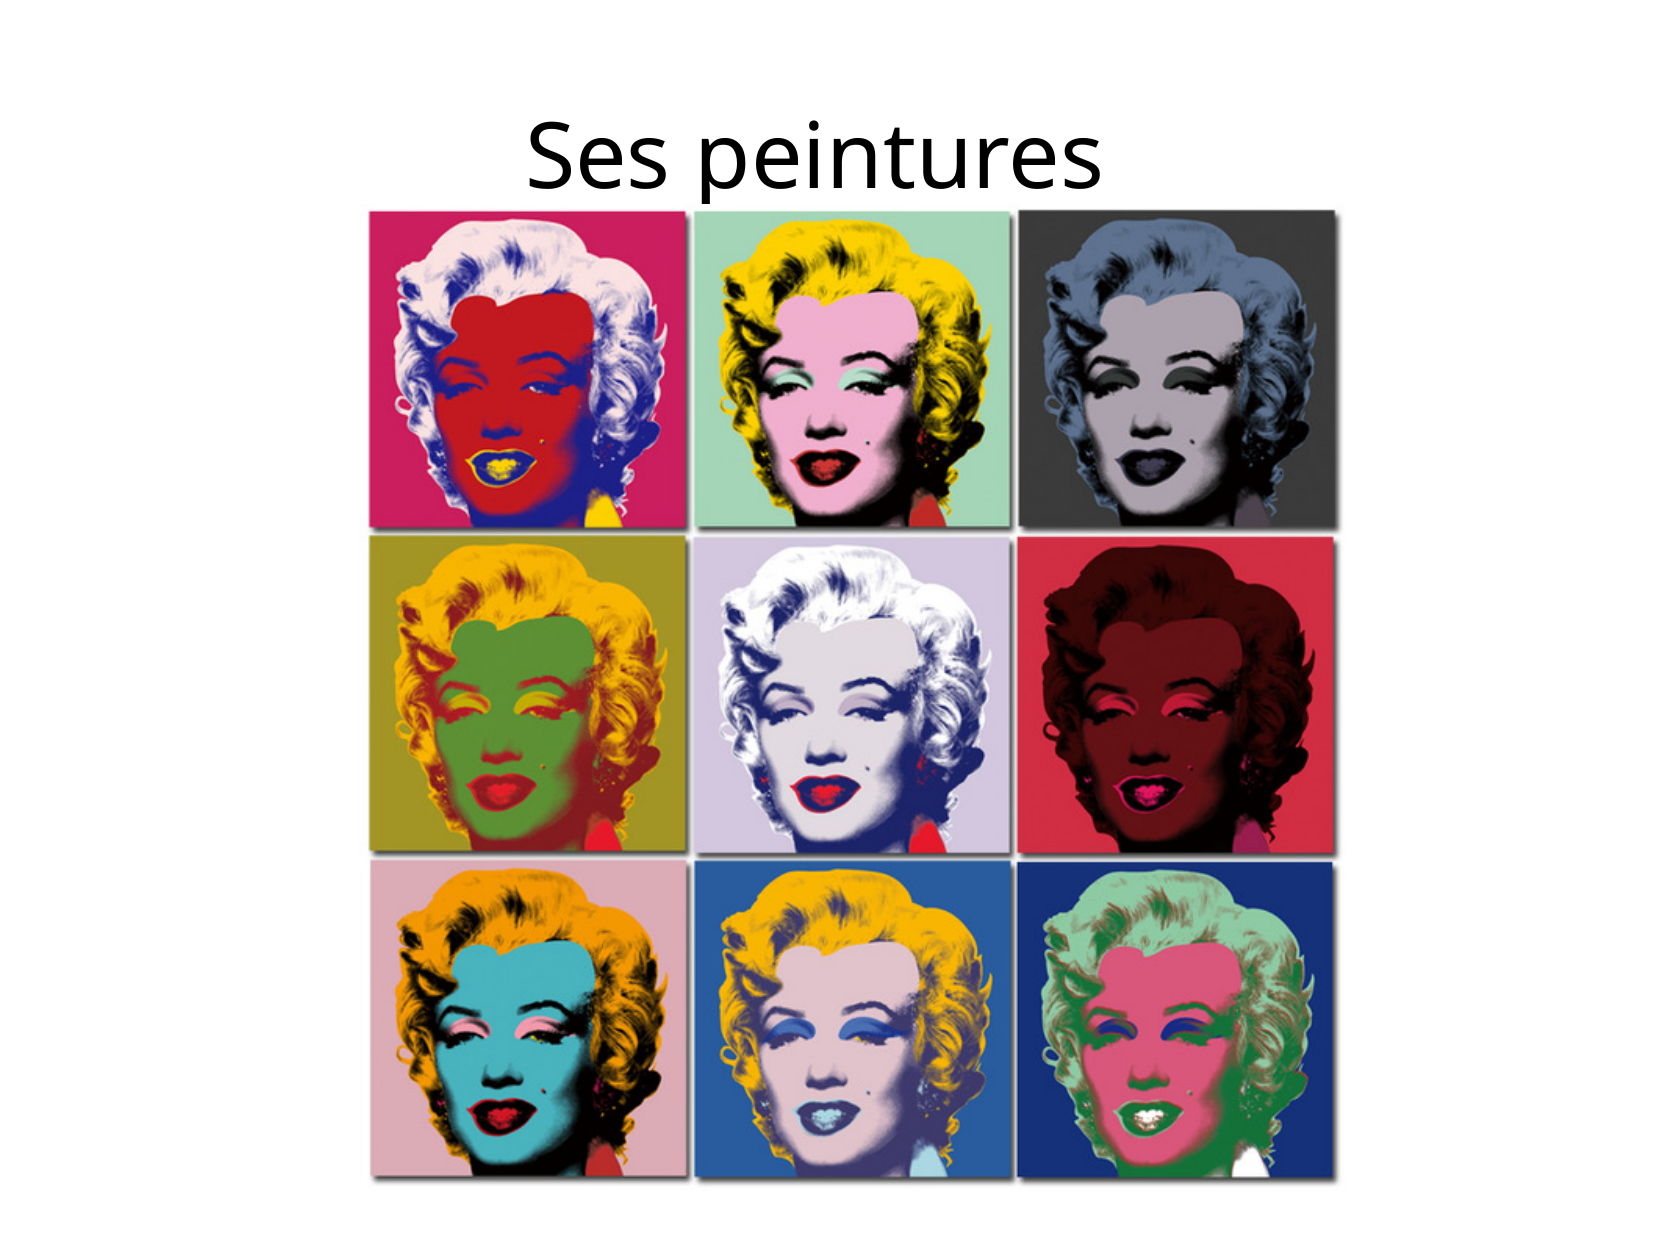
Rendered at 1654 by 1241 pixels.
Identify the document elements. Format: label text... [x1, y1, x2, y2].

title Ses peintures [0, 31, 1630, 275]
picture [358, 204, 1359, 1205]
